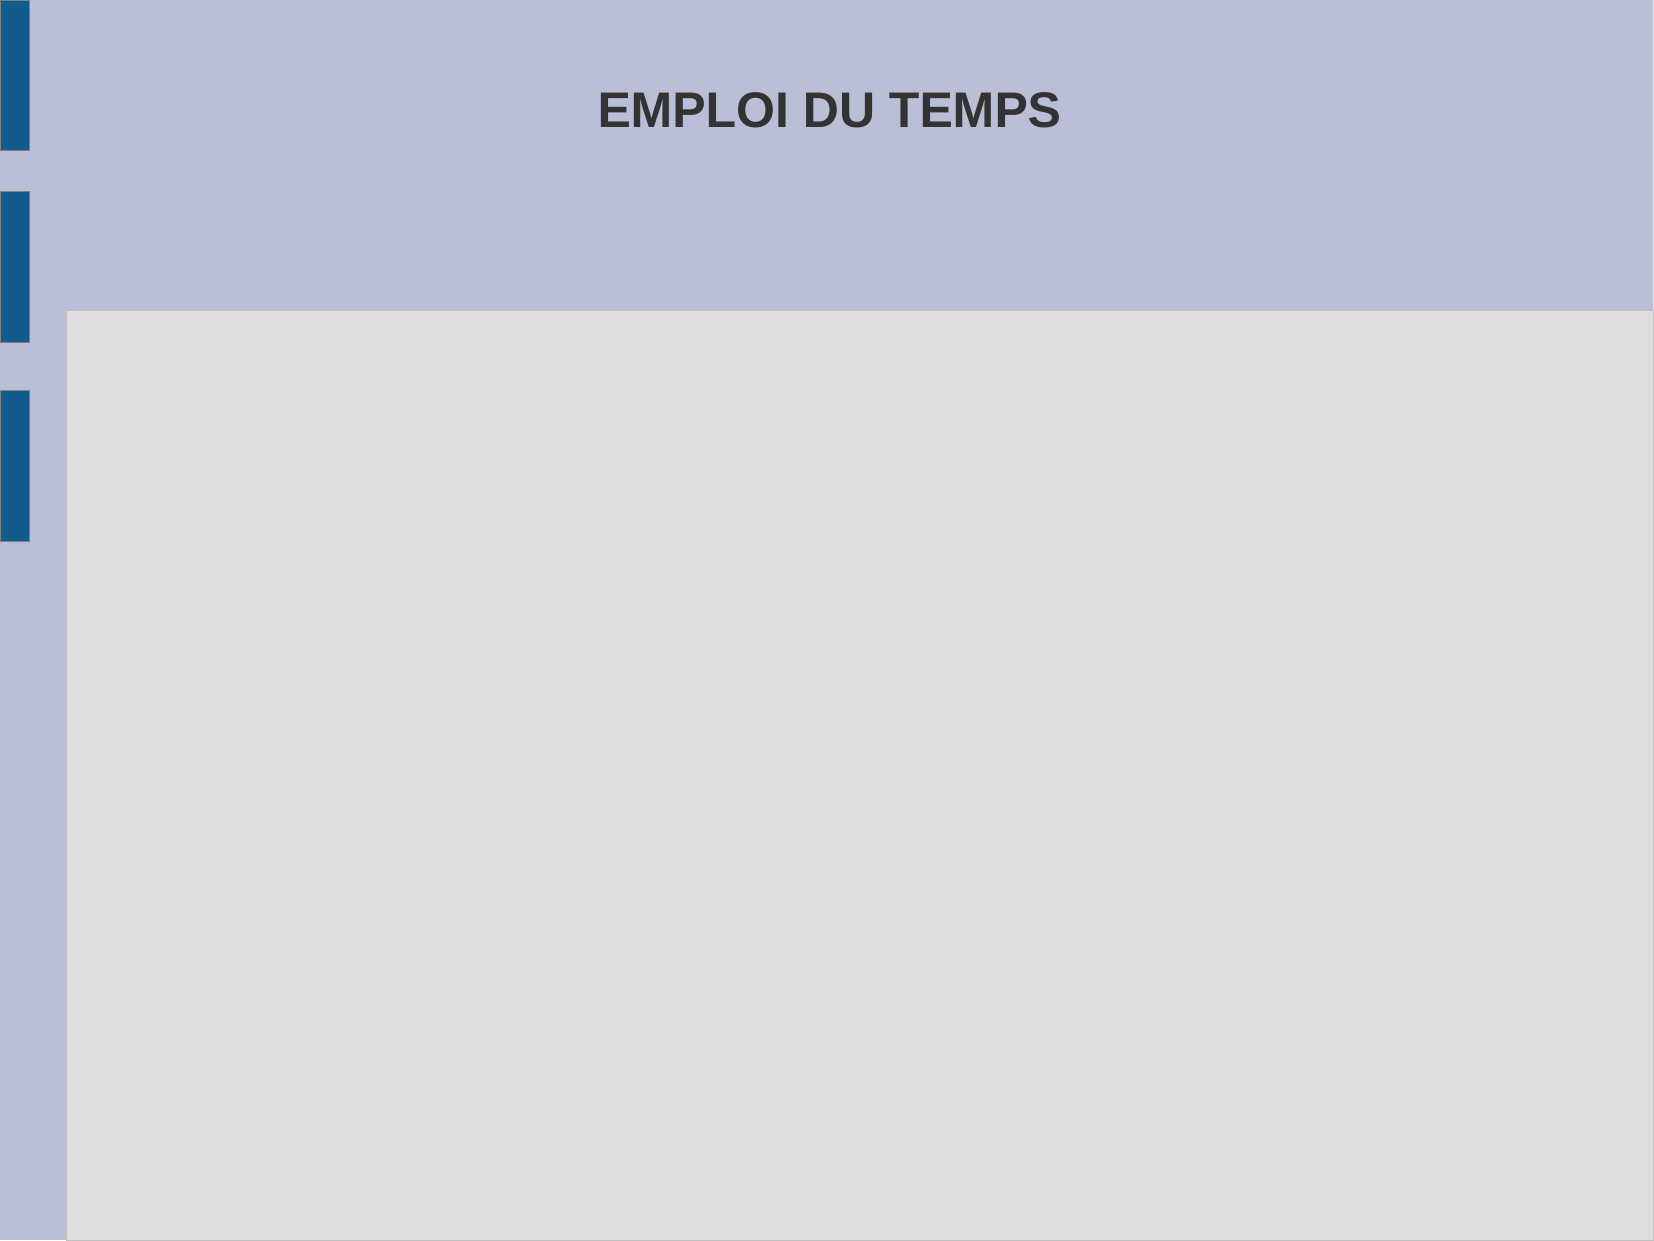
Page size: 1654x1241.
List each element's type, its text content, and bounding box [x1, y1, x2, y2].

title EMPLOI DU TEMPS [123, 43, 1536, 178]
